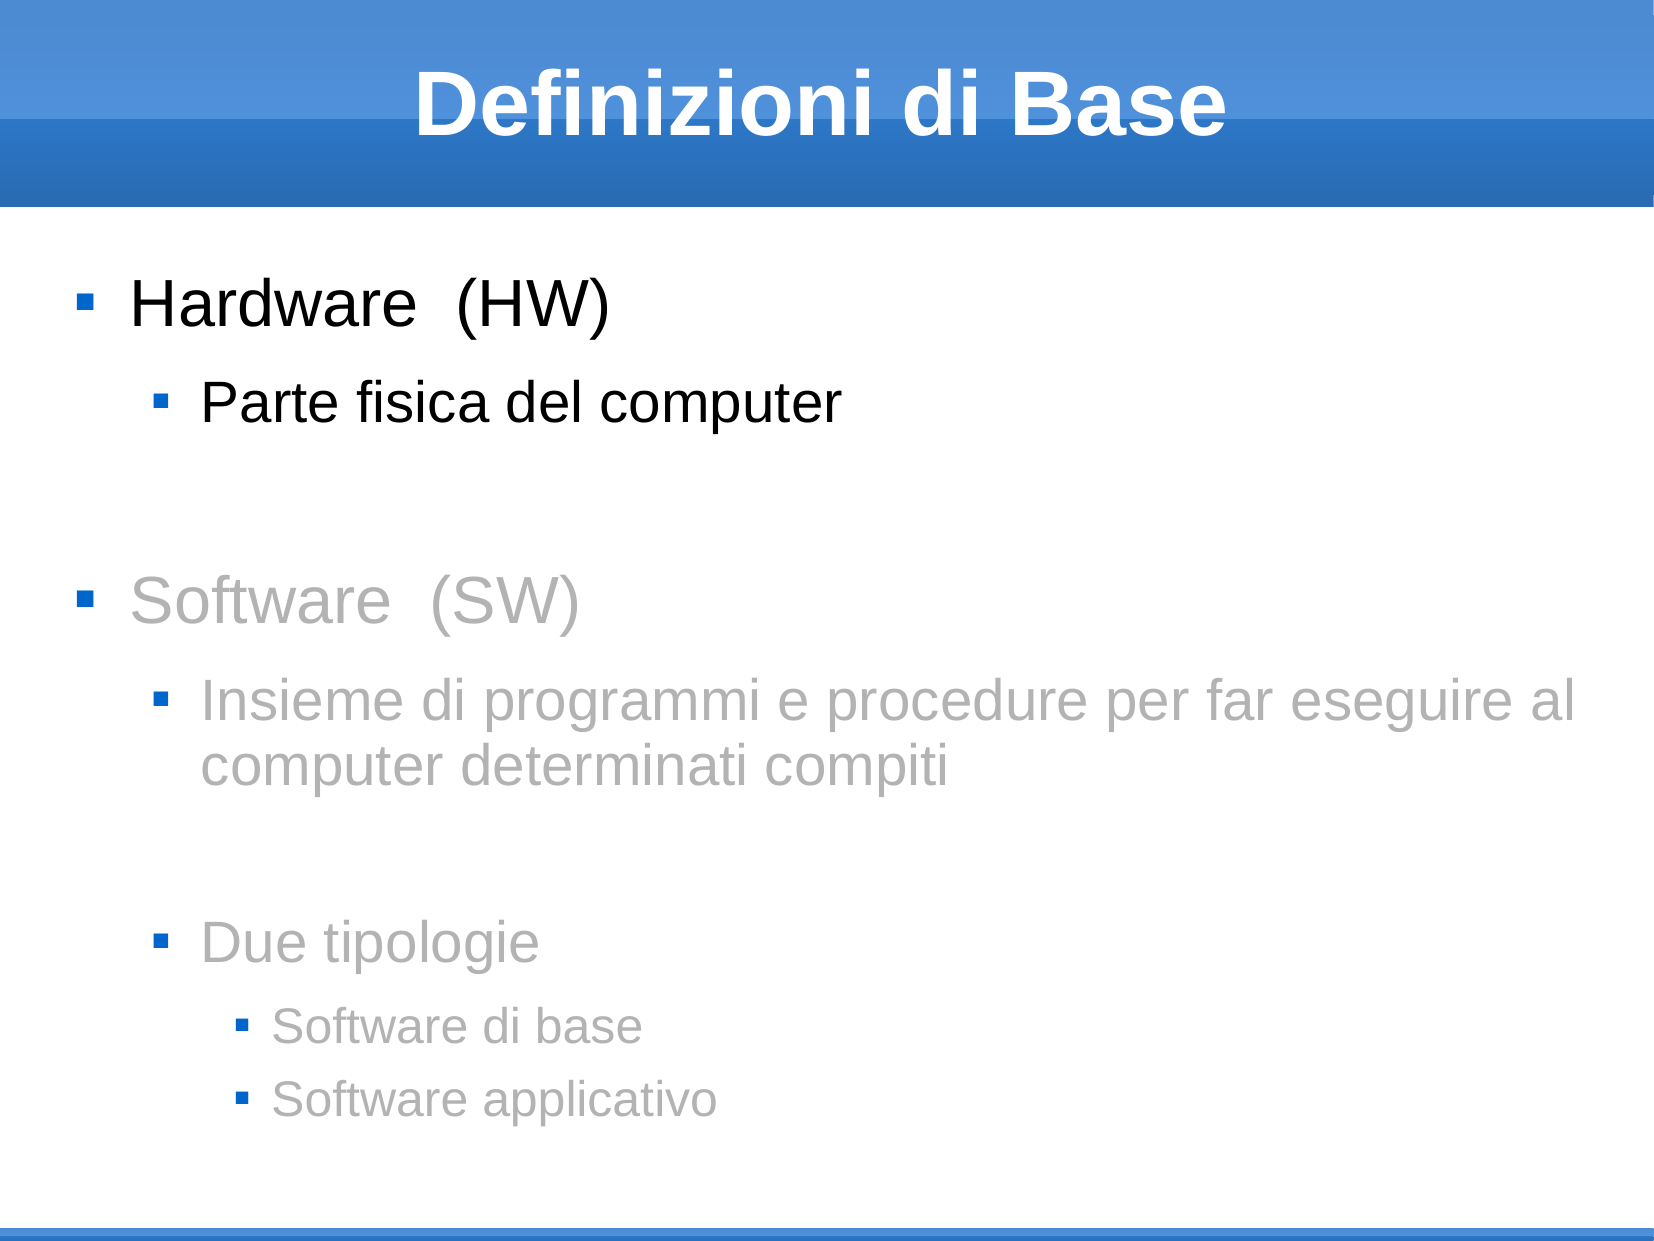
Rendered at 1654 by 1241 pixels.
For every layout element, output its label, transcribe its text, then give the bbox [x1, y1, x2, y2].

title Definizioni di Base [76, 0, 1565, 208]
list Hardware (HW) Parte fisica del computer Software (SW) Insieme di programmi e procedure per far eseguire al computer determinati compiti Due tipologie Software di base Software applicativo [59, 265, 1595, 1211]
